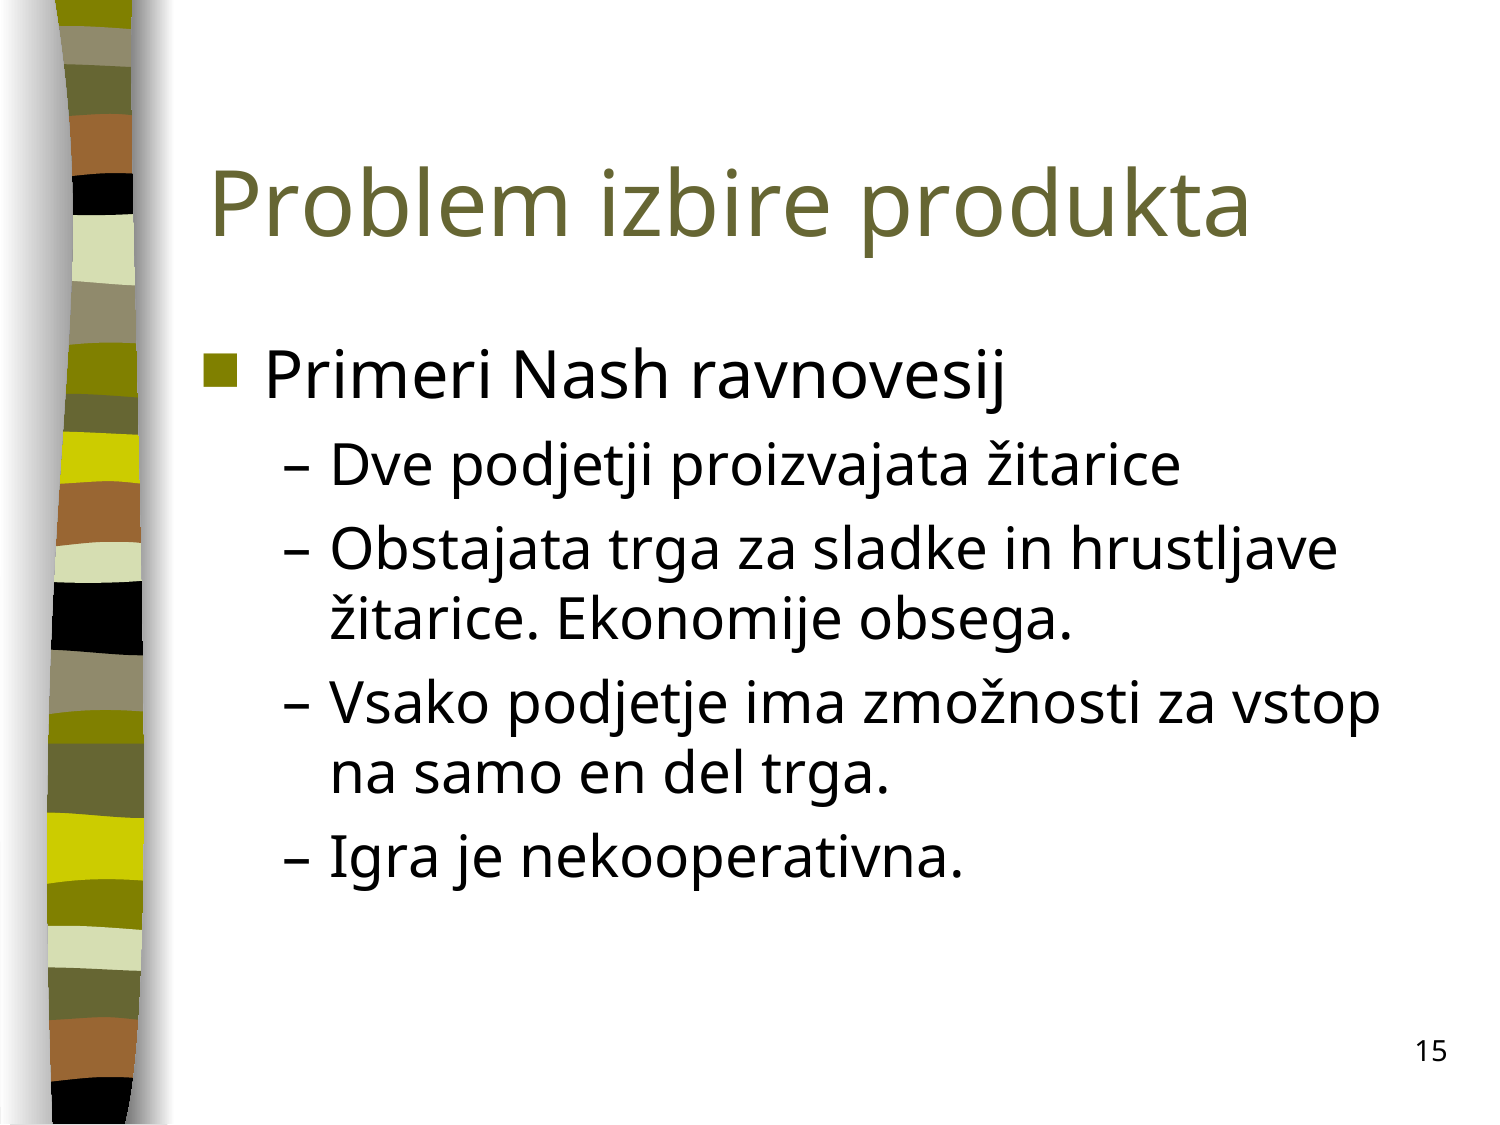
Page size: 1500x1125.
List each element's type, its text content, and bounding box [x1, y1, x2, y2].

text_box <number> [1149, 1025, 1463, 1101]
list Primeri Nash ravnovesij Dve podjetji proizvajata žitarice Obstajata trga za sladke in hrustljave žitarice. Ekonomije obsega. Vsako podjetje ima zmožnosti za vstop na samo en del trga. Igra je nekooperativna. [192, 324, 1468, 1001]
title Problem izbire produkta [192, 74, 1468, 263]
